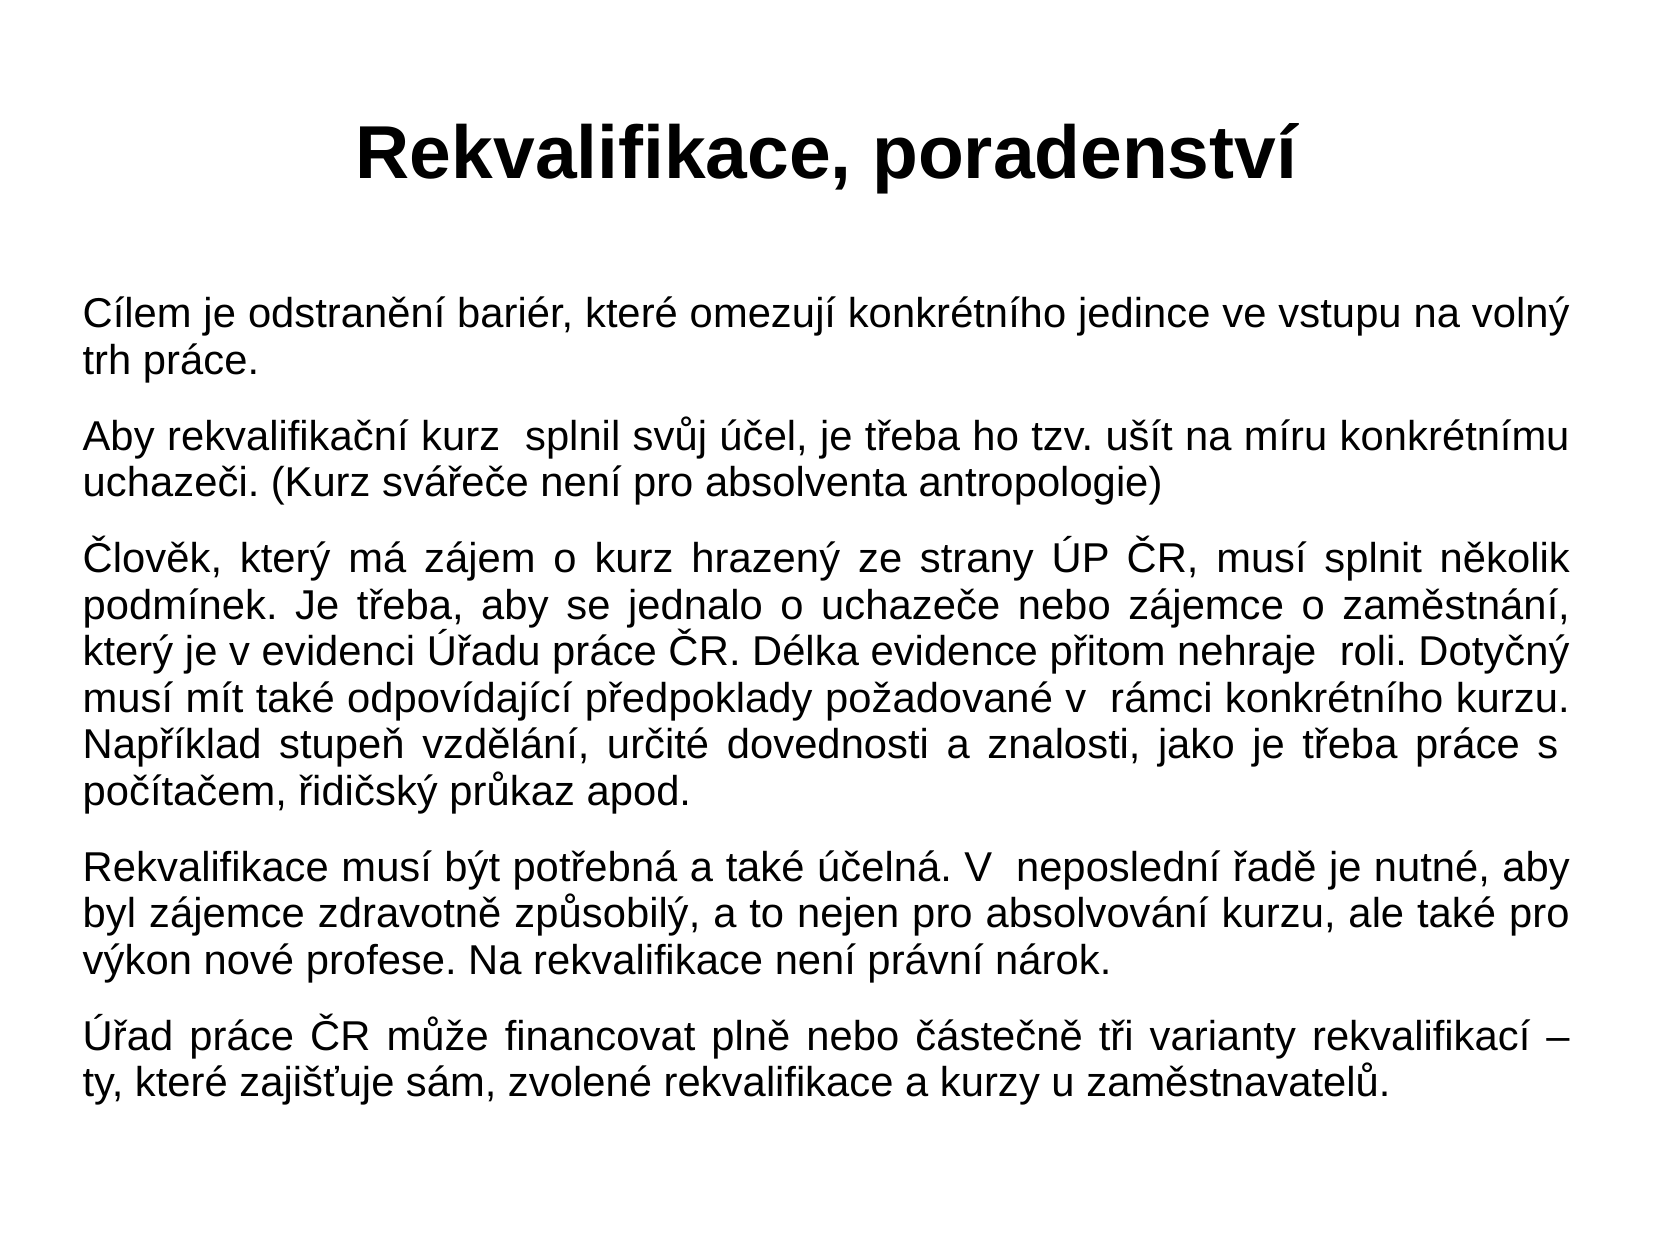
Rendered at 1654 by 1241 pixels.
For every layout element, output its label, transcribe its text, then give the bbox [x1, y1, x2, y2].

list Cílem je odstranění bariér, které omezují konkrétního jedince ve vstupu na volný trh práce. Aby rekvalifikační kurz splnil svůj účel, je třeba ho tzv. ušít na míru konkrétnímu uchazeči. (Kurz svářeče není pro absolventa antropologie) Člověk, který má zájem o kurz hrazený ze strany ÚP ČR, musí splnit několik podmínek. Je třeba, aby se jednalo o uchazeče nebo zájemce o zaměstnání, který je v evidenci Úřadu práce ČR. Délka evidence přitom nehraje roli. Dotyčný musí mít také odpovídající předpoklady požadované v rámci konkrétního kurzu. Například stupeň vzdělání, určité dovednosti a znalosti, jako je třeba práce s počítačem, řidičský průkaz apod. Rekvalifikace musí být potřebná a také účelná. V neposlední řadě je nutné, aby byl zájemce zdravotně způsobilý, a to nejen pro absolvování kurzu, ale také pro výkon nové profese. Na rekvalifikace není právní nárok. Úřad práce ČR může financovat plně nebo částečně tři varianty rekvalifikací – ty, které zajišťuje sám, zvolené rekvalifikace a kurzy u zaměstnavatelů. [82, 290, 1571, 1110]
title Rekvalifikace, poradenství [82, 49, 1571, 257]
